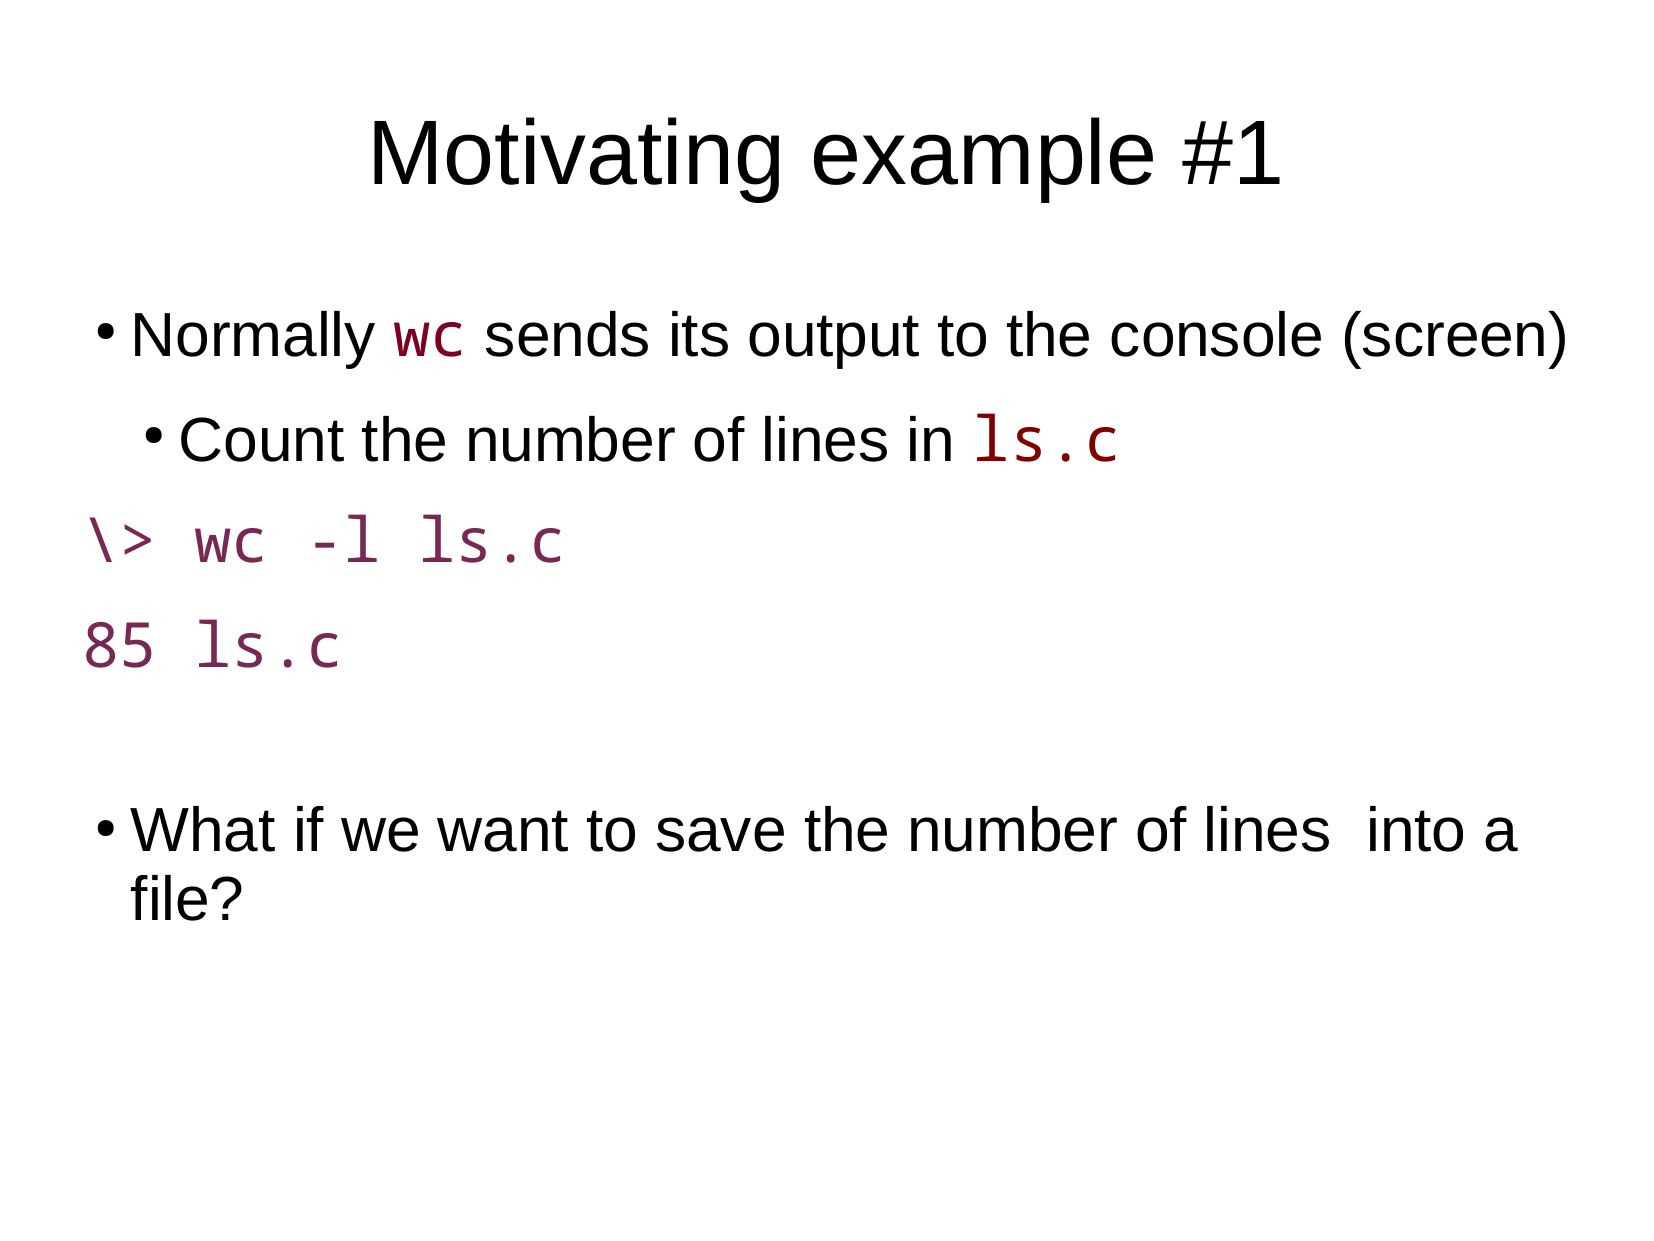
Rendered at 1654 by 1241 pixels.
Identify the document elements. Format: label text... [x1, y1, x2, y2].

list Normally wc sends its output to the console (screen) Count the number of lines in ls.c \> wc -l ls.c 85 ls.c What if we want to save the number of lines into a file? [82, 290, 1571, 1010]
title Motivating example #1 [82, 49, 1571, 257]
